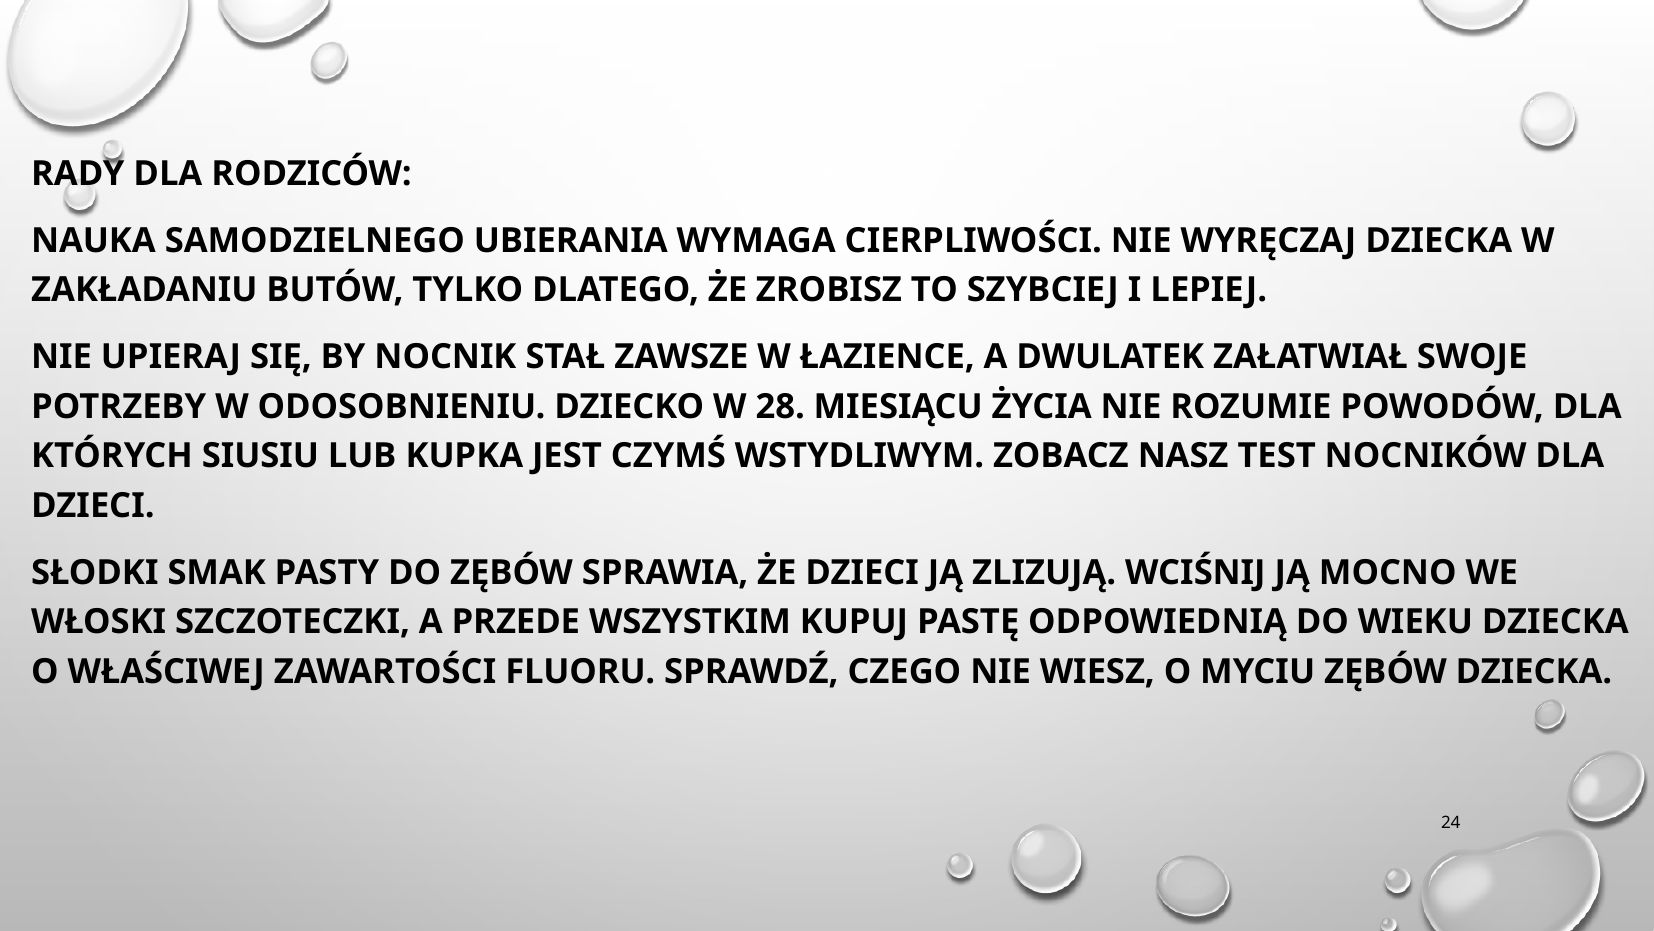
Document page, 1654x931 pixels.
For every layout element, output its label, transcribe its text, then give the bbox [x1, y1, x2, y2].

list Rady dla rodziców: Nauka samodzielnego ubierania wymaga cierpliwości. Nie wyręczaj dziecka w zakładaniu butów, tylko dlatego, że zrobisz to szybciej i lepiej. Nie upieraj się, by nocnik stał zawsze w łazience, a dwulatek załatwiał swoje potrzeby w odosobnieniu. Dziecko w 28. miesiącu życia nie rozumie powodów, dla których siusiu lub kupka jest czymś wstydliwym. Zobacz nasz test nocników dla dzieci. Słodki smak pasty do zębów sprawia, że dzieci ją zlizują. Wciśnij ją mocno we włoski szczoteczki, a przede wszystkim kupuj pastę odpowiednią do wieku dziecka o właściwej zawartości fluoru. Sprawdź, czego nie wiesz, o myciu zębów dziecka. [16, 135, 1654, 848]
